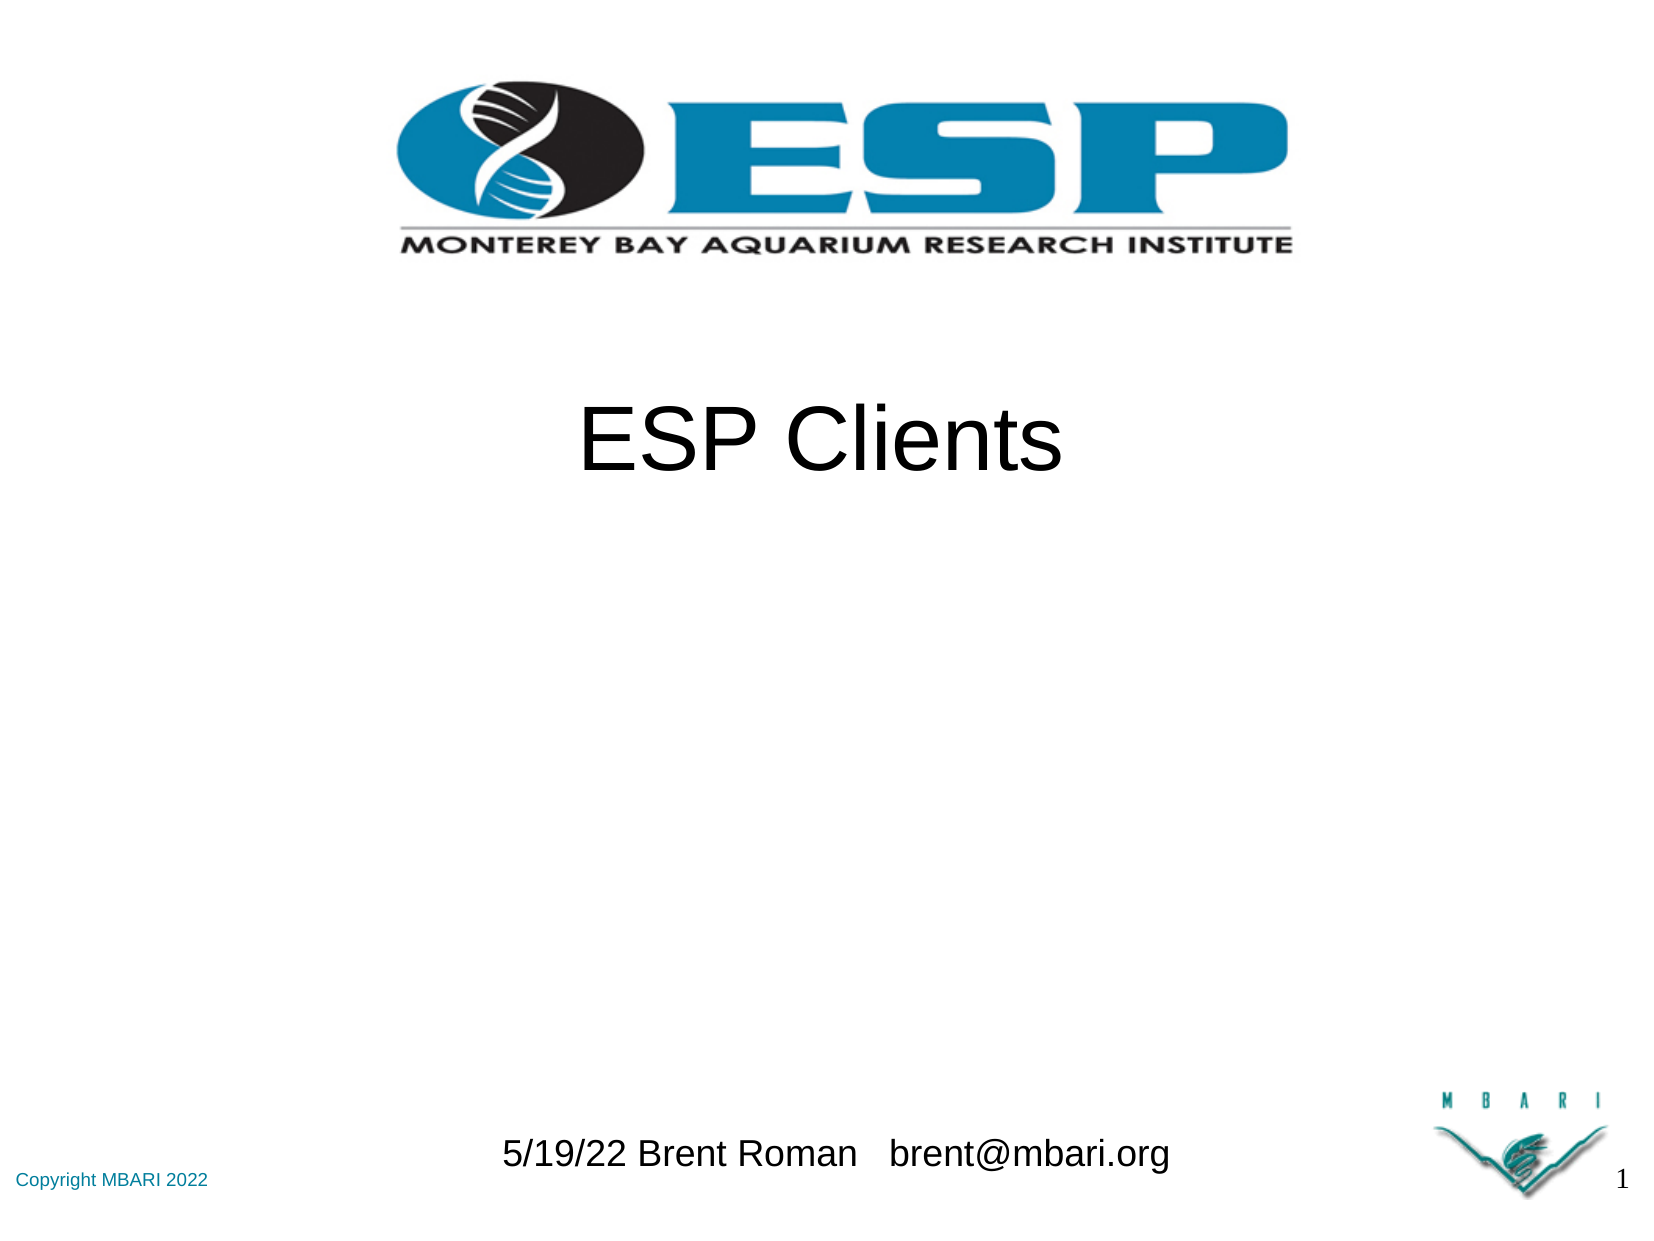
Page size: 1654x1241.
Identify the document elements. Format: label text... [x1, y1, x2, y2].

picture [375, 74, 1313, 263]
picture [1426, 1091, 1613, 1200]
text_box ESP Clients [562, 380, 1088, 526]
text_box 5/19/22 Brent Roman brent@mbari.org [487, 1125, 1186, 1182]
